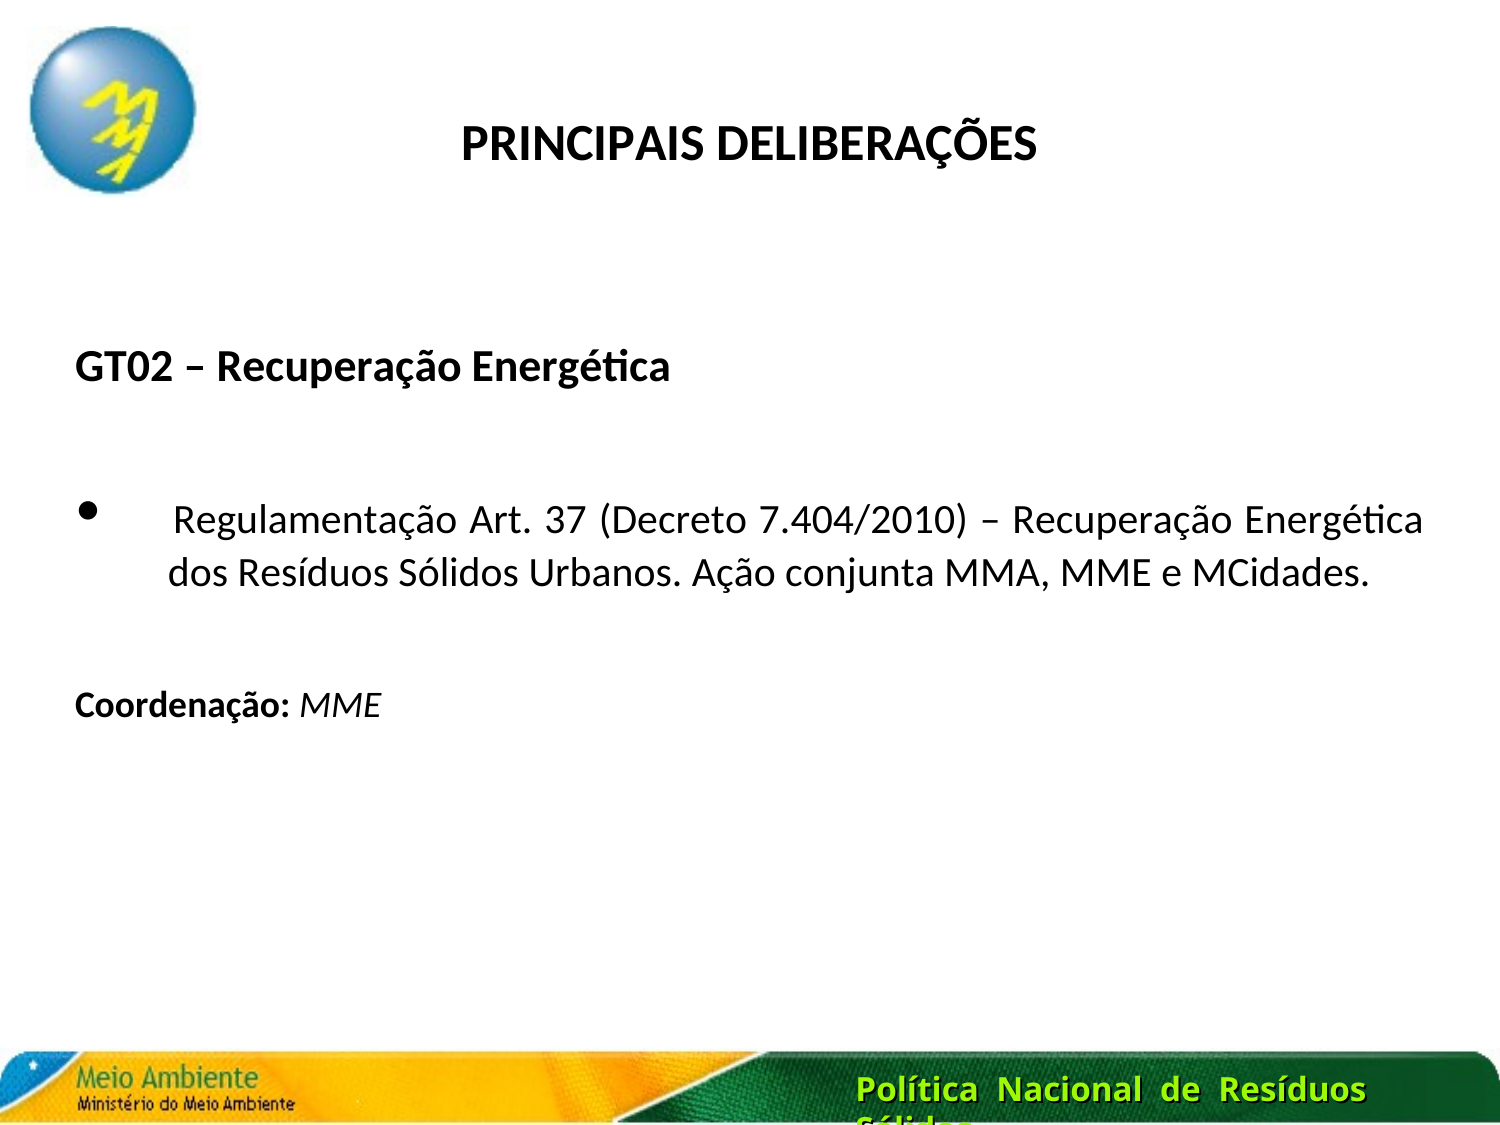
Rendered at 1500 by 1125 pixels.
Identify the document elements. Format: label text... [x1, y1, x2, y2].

title PRINCIPAIS DELIBERAÇÕES [75, 44, 1425, 233]
list GT02 – Recuperação Energética Regulamentação Art. 37 (Decreto 7.404/2010) – Recuperação Energética dos Resíduos Sólidos Urbanos. Ação conjunta MMA, MME e MCidades. Coordenação: MME [75, 263, 1425, 993]
picture [26, 26, 202, 197]
picture [0, 1048, 1500, 1125]
picture [29, 1060, 39, 1071]
